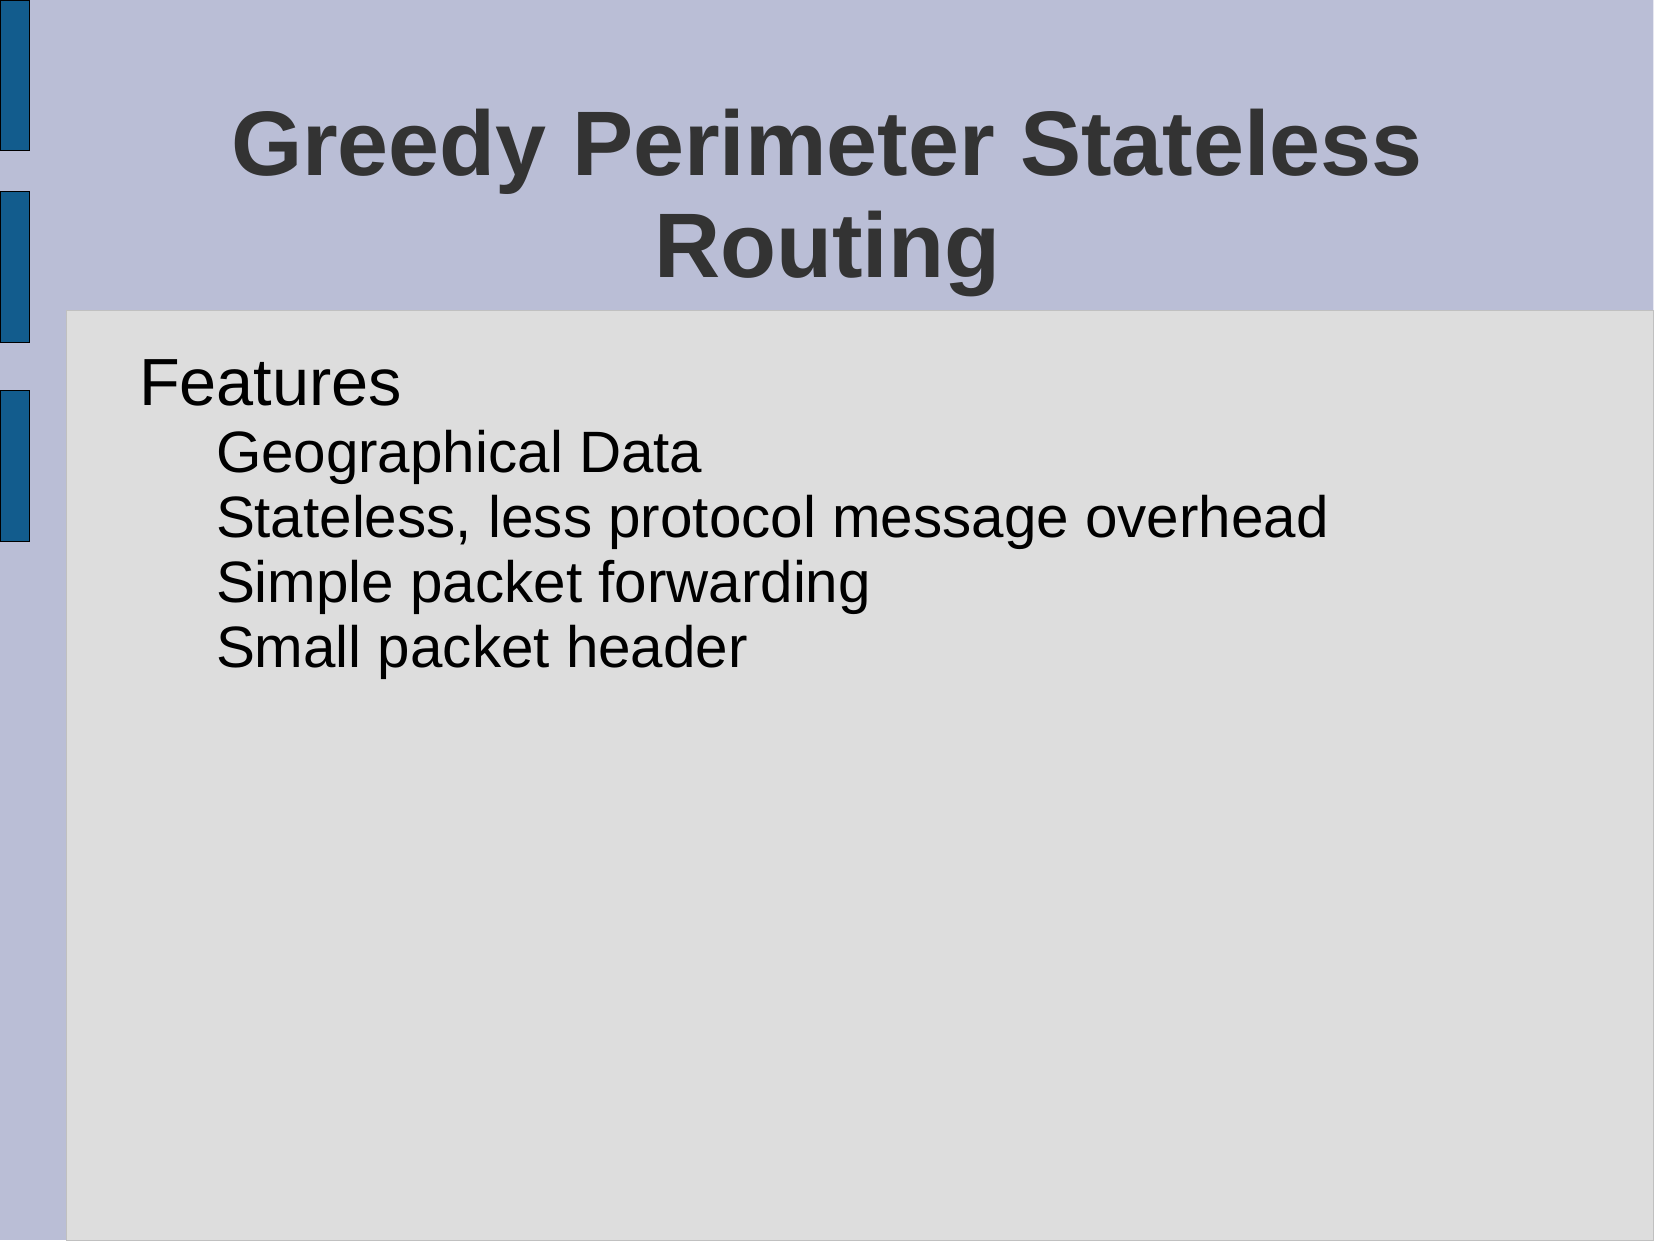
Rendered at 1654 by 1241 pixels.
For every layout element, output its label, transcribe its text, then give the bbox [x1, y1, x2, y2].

list Features Geographical Data Stateless, less protocol message overhead Simple packet forwarding Small packet header [121, 344, 1534, 1127]
title Greedy Perimeter Stateless Routing [121, 91, 1534, 299]
